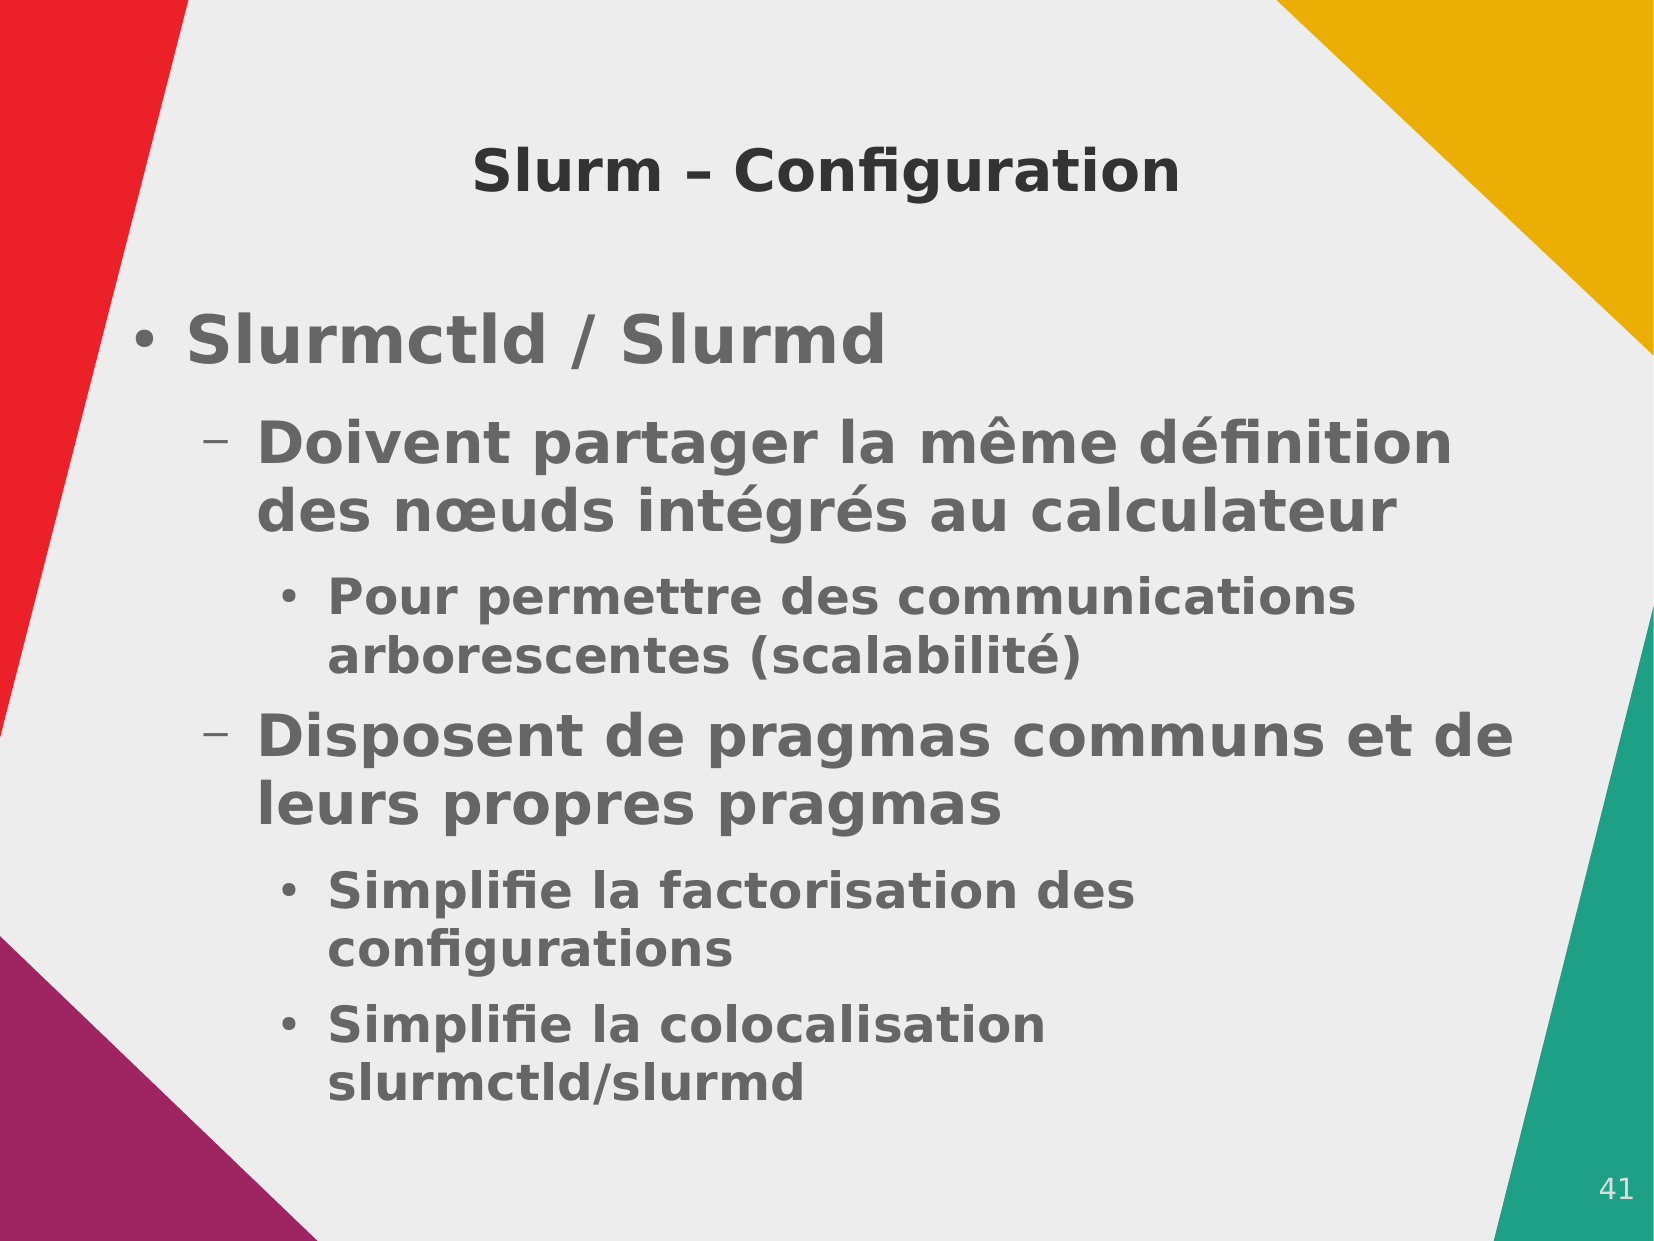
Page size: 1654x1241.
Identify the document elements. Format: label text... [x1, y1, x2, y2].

list Slurmctld / Slurmd Doivent partager la même définition des nœuds intégrés au calculateur Pour permettre des communications arborescentes (scalabilité) Disposent de pragmas communs et de leurs propres pragmas Simplifie la factorisation des configurations Simplifie la colocalisation slurmctld/slurmd [114, 302, 1539, 1217]
title Slurm – Configuration [114, 73, 1539, 271]
